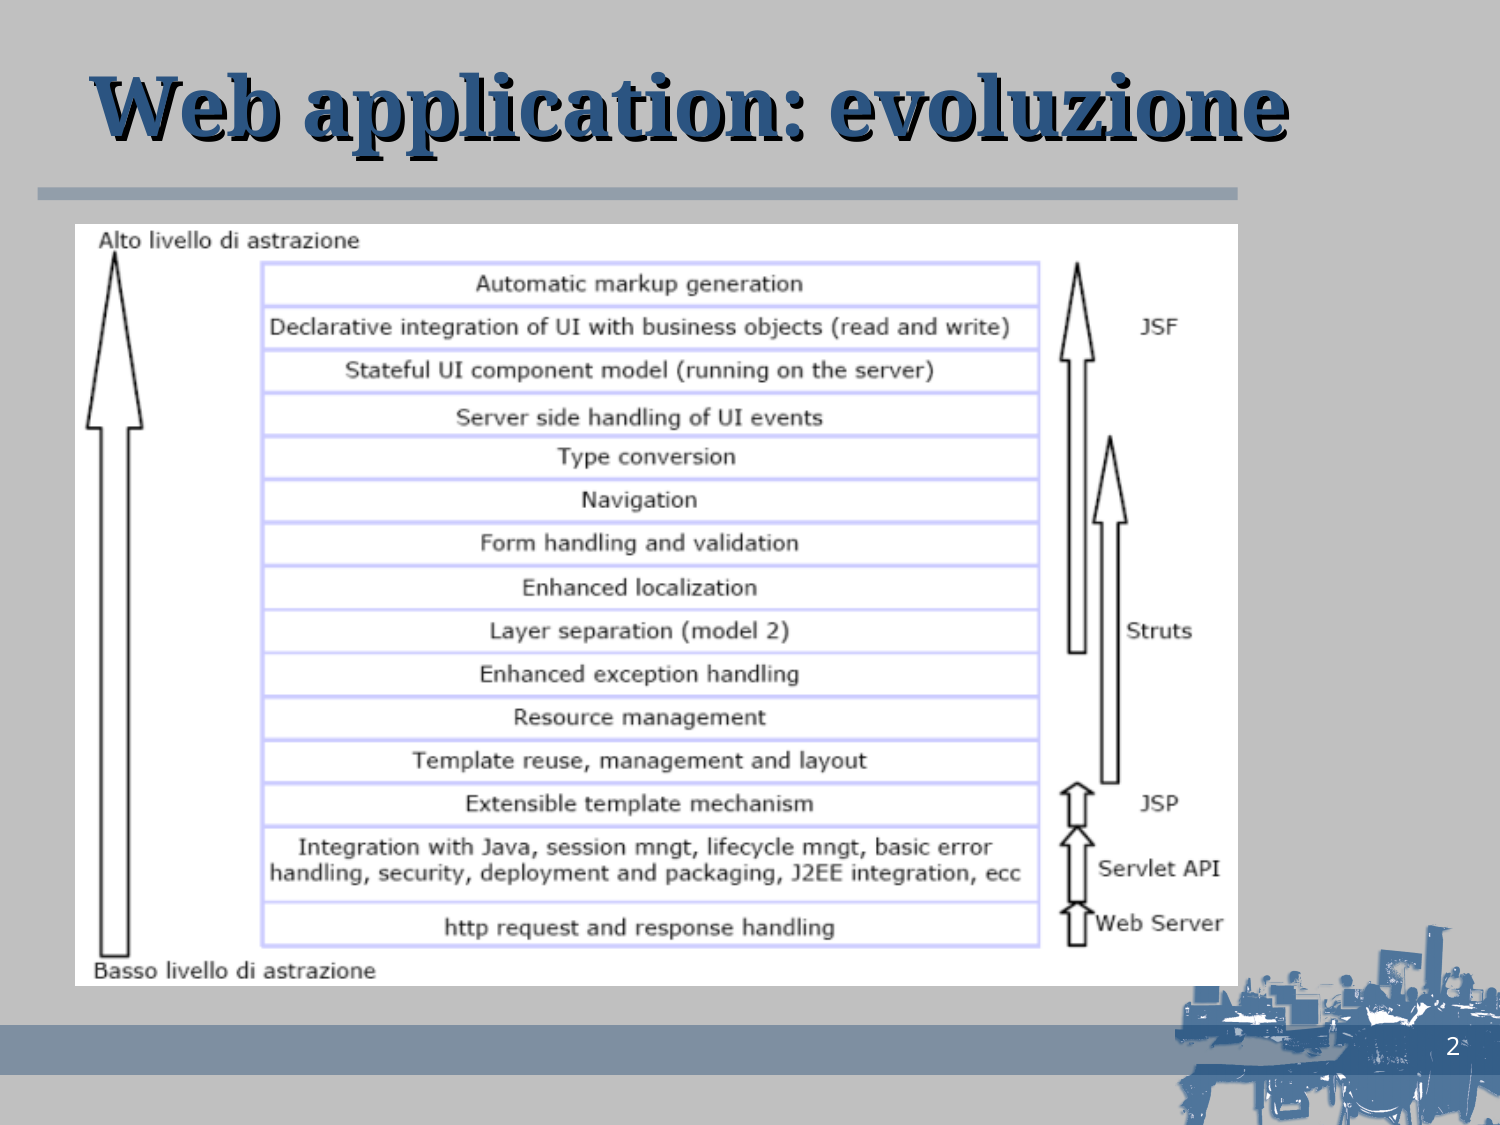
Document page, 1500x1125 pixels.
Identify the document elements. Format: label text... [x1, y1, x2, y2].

title Web application: evoluzione [75, 35, 1426, 174]
picture [75, 224, 1238, 986]
